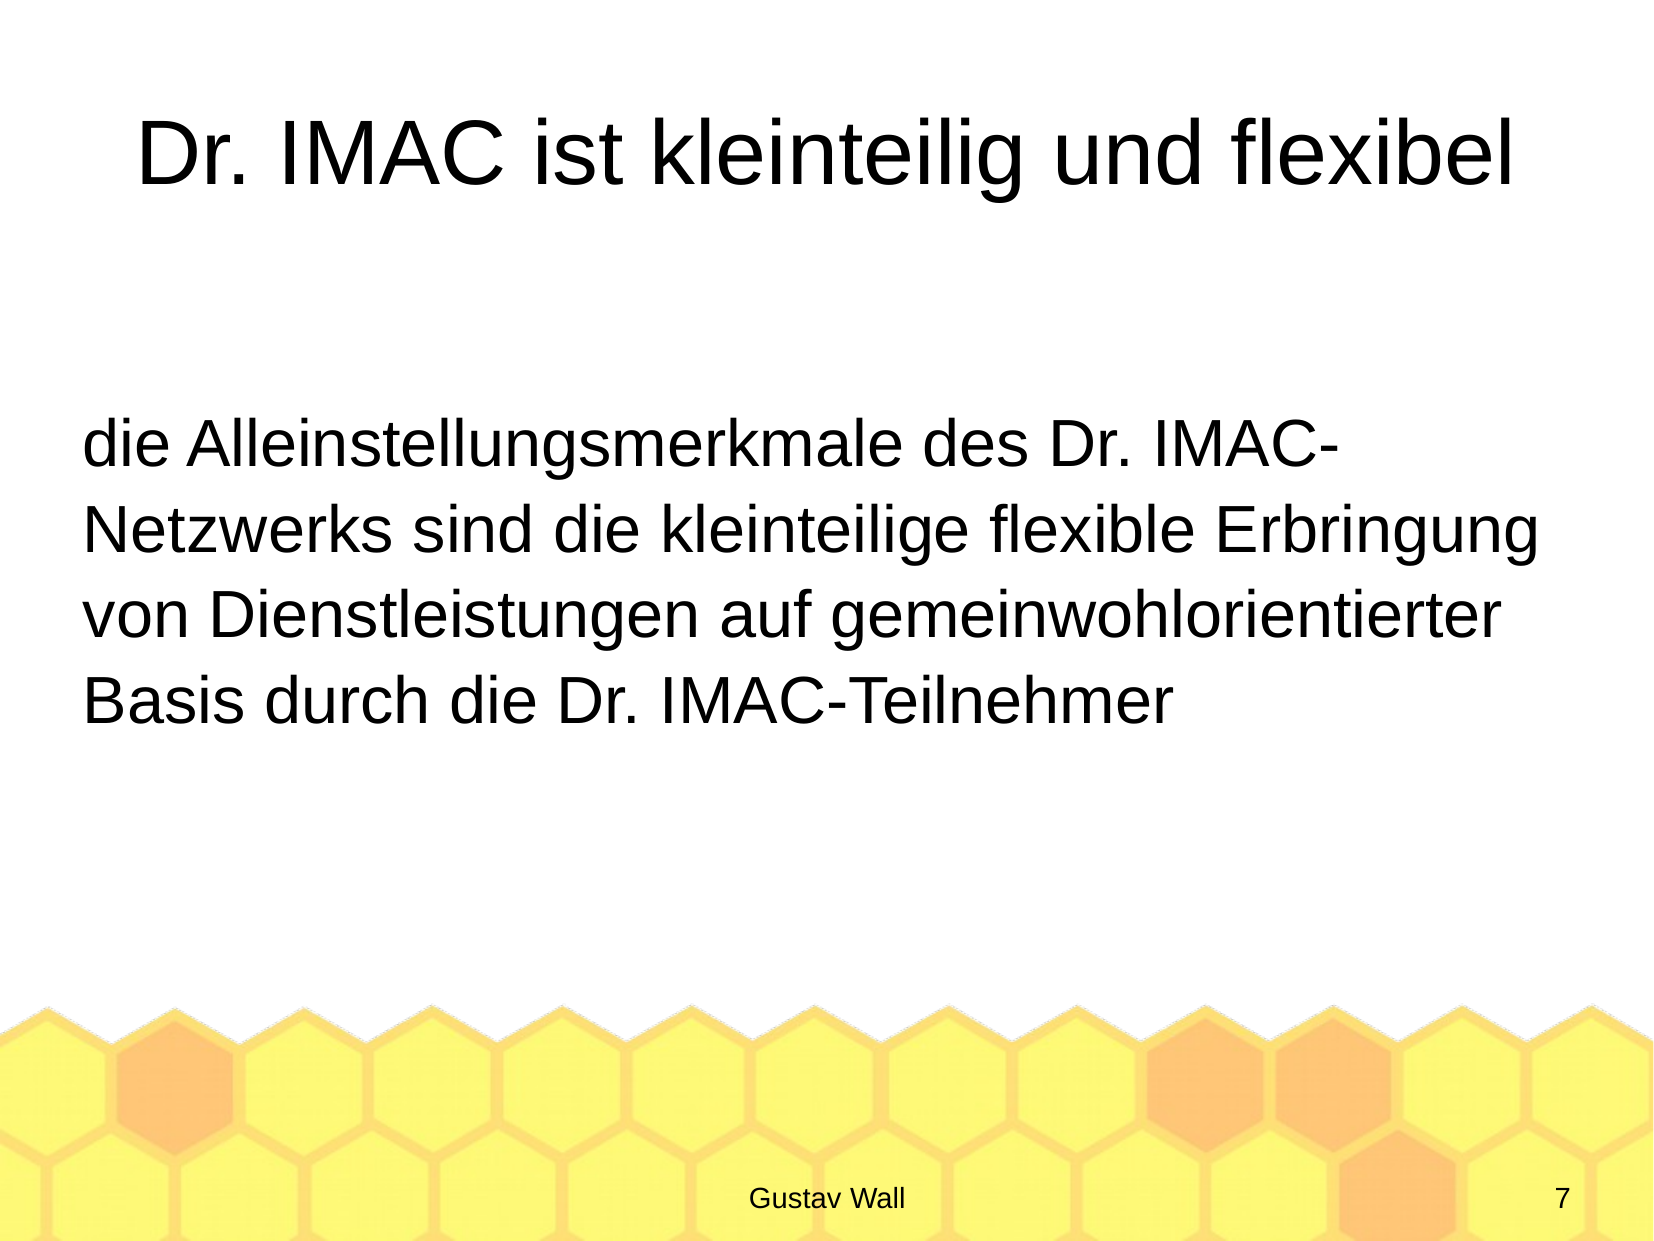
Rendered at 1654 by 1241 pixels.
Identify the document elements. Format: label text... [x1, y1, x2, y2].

list die Alleinstellungsmerkmale des Dr. IMAC-Netzwerks sind die kleinteilige flexible Erbringung von Dienstleistungen auf gemeinwohlorientierter Basis durch die Dr. IMAC-Teilnehmer [82, 290, 1571, 1010]
picture [0, 1001, 1654, 1241]
title Dr. IMAC ist kleinteilig und flexibel [82, 49, 1571, 257]
